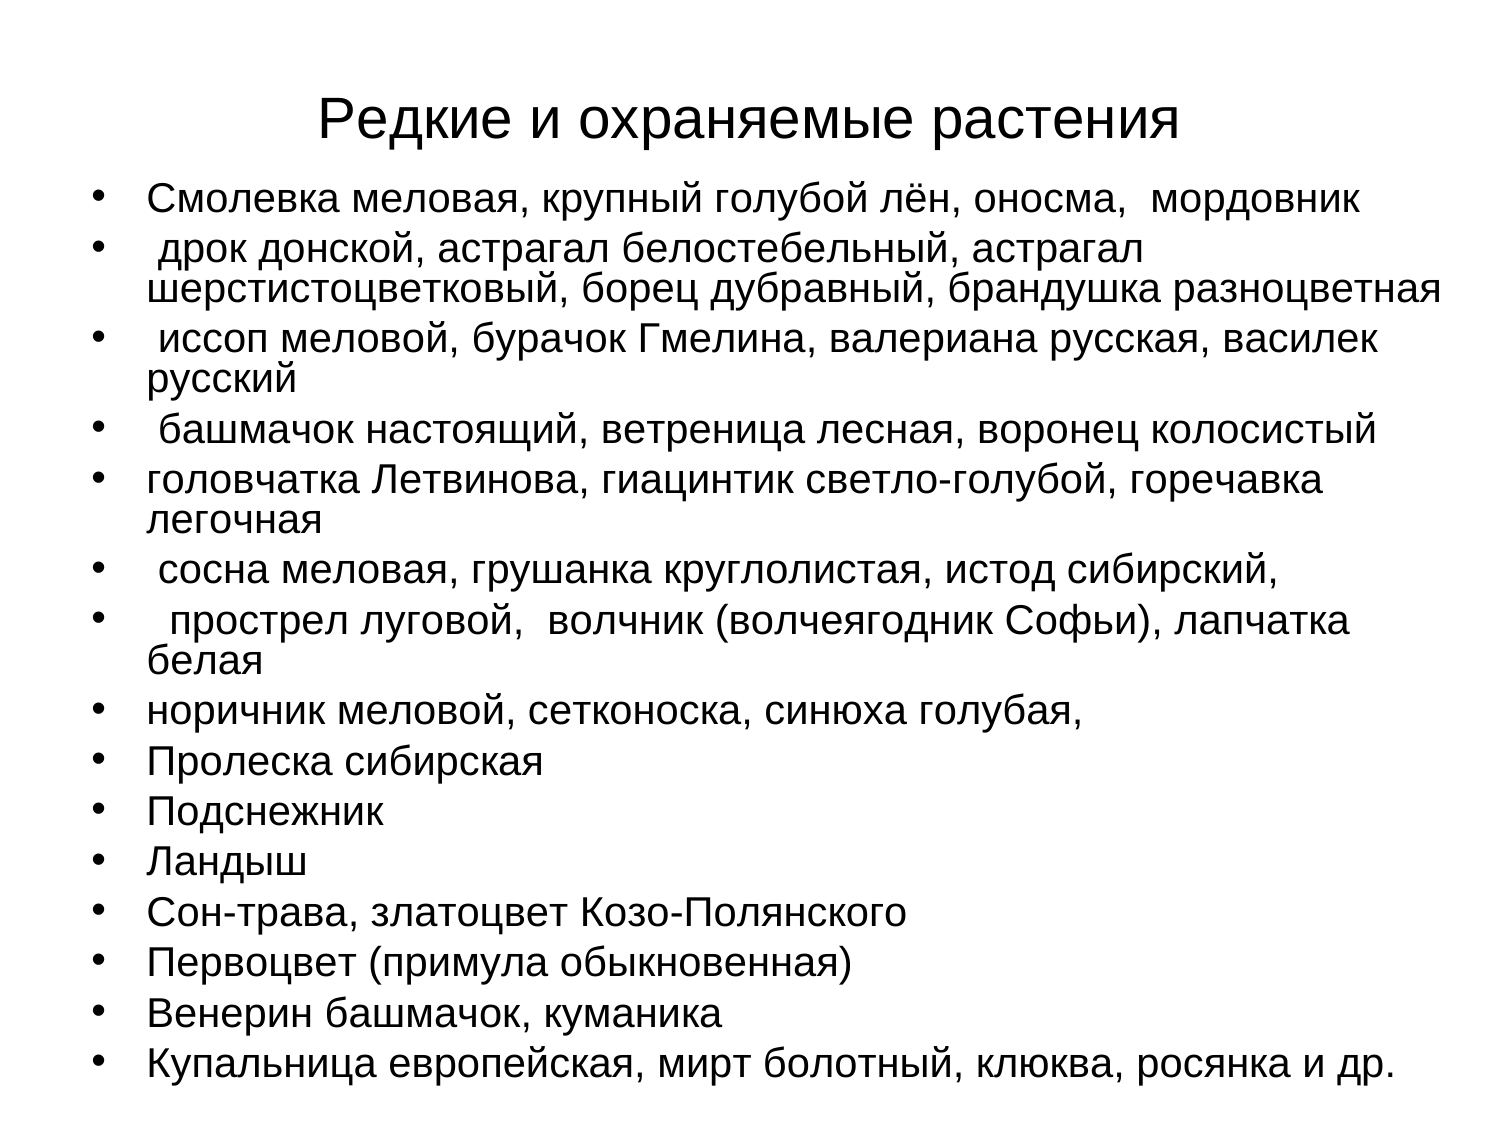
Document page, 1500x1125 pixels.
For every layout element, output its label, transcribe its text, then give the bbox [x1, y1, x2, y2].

title Редкие и охраняемые растения [75, 45, 1426, 185]
list Смолевка меловая, крупный голубой лён, оносма, мордовник дрок донской, астрагал белостебельный, астрагал шерстистоцветковый, борец дубравный, брандушка разноцветная иссоп меловой, бурачок Гмелина, валериана русская, василек русский башмачок настоящий, ветреница лесная, воронец колосистый головчатка Летвинова, гиацинтик светло-голубой, горечавка легочная сосна меловая, грушанка круглолистая, истод сибирский, прострел луговой, волчник (волчеягодник Софьи), лапчатка белая норичник меловой, сетконоска, синюха голубая, Пролеска сибирская Подснежник Ландыш Сон-трава, златоцвет Козо-Полянского Первоцвет (примула обыкновенная) Венерин башмачок, куманика Купальница европейская, мирт болотный, клюква, росянка и др. [76, 172, 1471, 1125]
